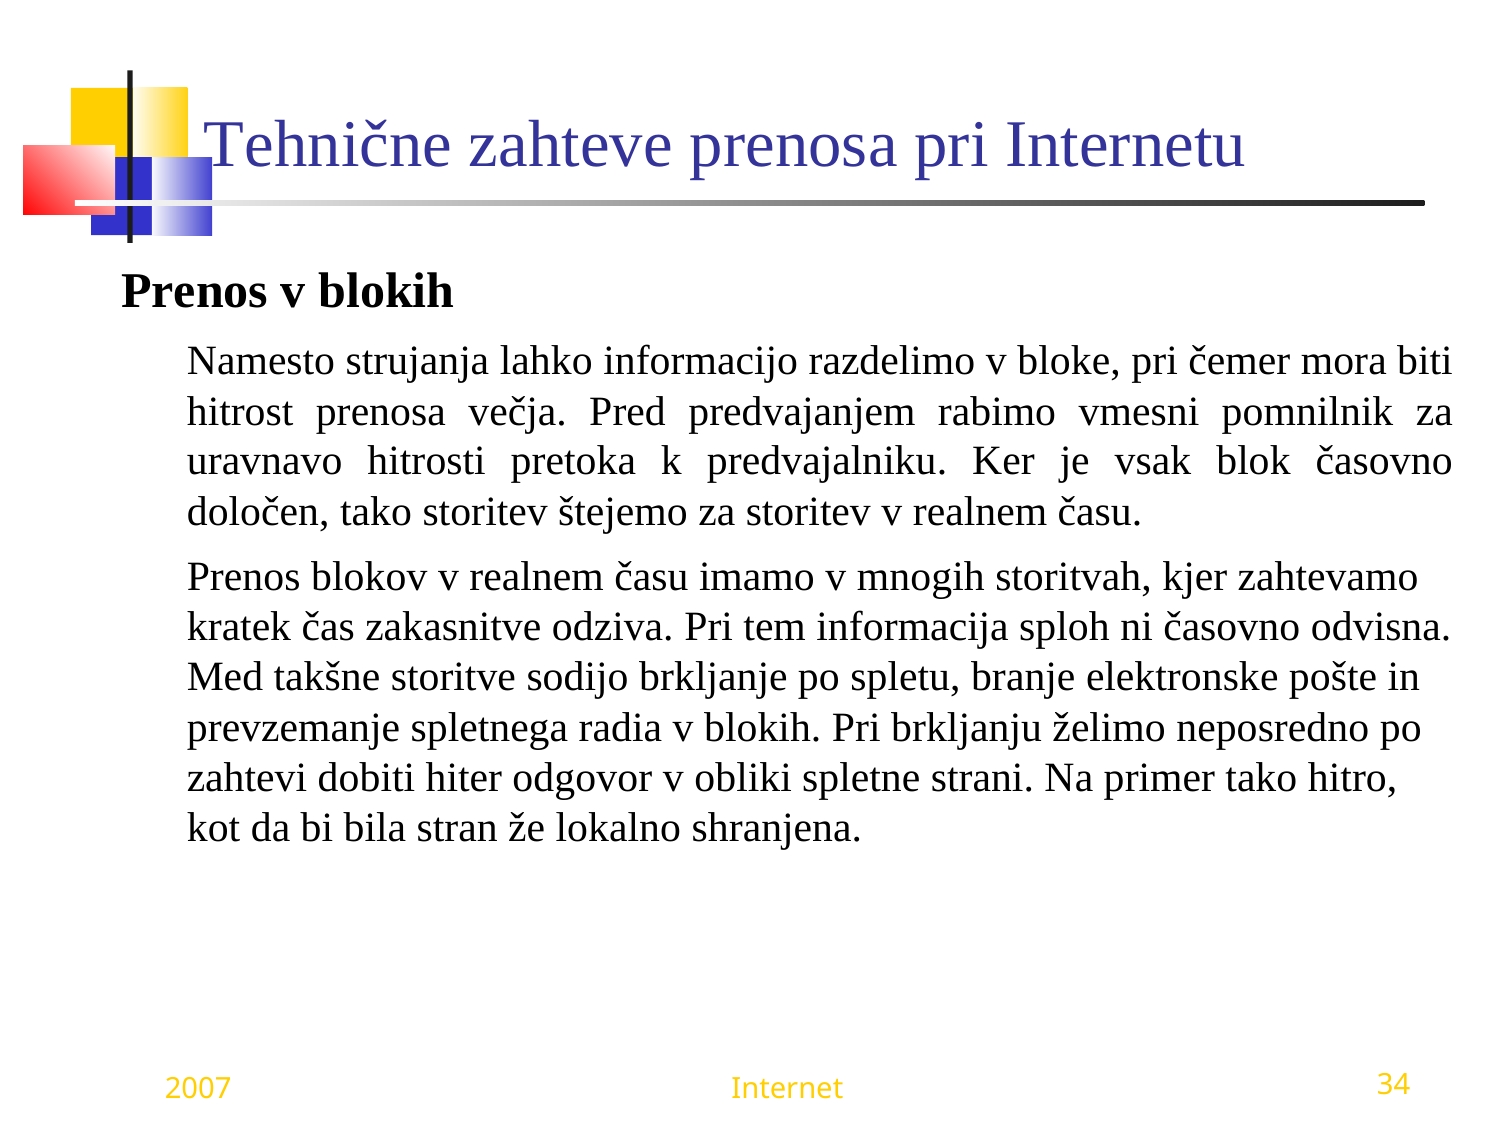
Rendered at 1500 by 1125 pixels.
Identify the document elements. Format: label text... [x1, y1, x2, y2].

list Prenos v blokih Namesto strujanja lahko informacijo razdelimo v bloke, pri čemer mora biti hitrost prenosa večja. Pred predvajanjem rabimo vmesni pomnilnik za uravnavo hitrosti pretoka k predvajalniku. Ker je vsak blok časovno določen, tako storitev štejemo za storitev v realnem času. Prenos blokov v realnem času imamo v mnogih storitvah, kjer zahtevamo kratek čas zakasnitve odziva. Pri tem informacija sploh ni časovno odvisna. Med takšne storitve sodijo brkljanje po spletu, branje elektronske pošte in prevzemanje spletnega radia v blokih. Pri brkljanju želimo neposredno po zahtevi dobiti hiter odgovor v obliki spletne strani. Na primer tako hitro, kot da bi bila stran že lokalno shranjena. [50, 249, 1469, 1007]
text_box 2007 [150, 1037, 463, 1113]
text_box Internet [549, 1037, 1026, 1113]
text_box <number> [1112, 1037, 1426, 1113]
title Tehnične zahteve prenosa pri Internetu [188, 92, 1468, 188]
